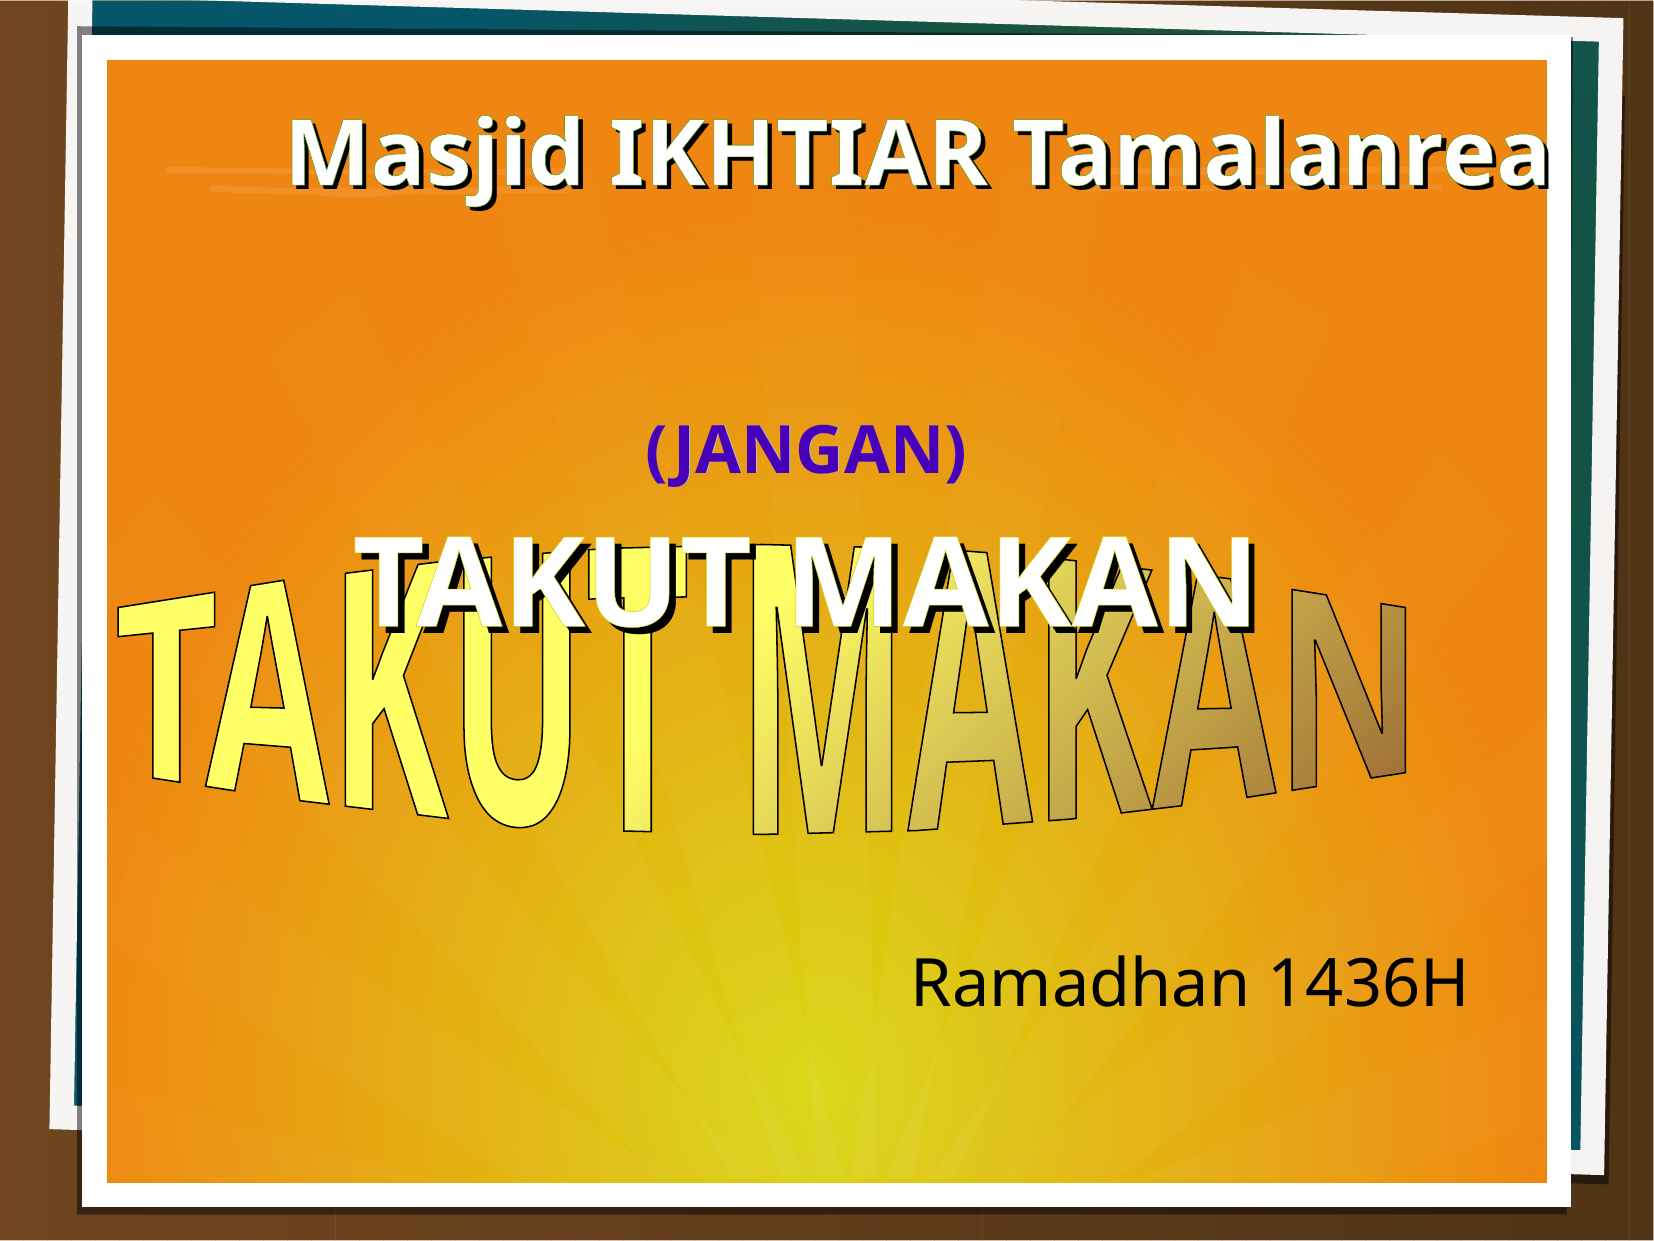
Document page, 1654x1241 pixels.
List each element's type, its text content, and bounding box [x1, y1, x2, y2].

subtitle (JANGAN) TAKUT MAKAN Ramadhan 1436H [141, 354, 1471, 1074]
title Masjid IKHTIAR Tamalanrea [265, 47, 1595, 252]
text_box TAKUT MAKAN [118, 603, 141, 637]
